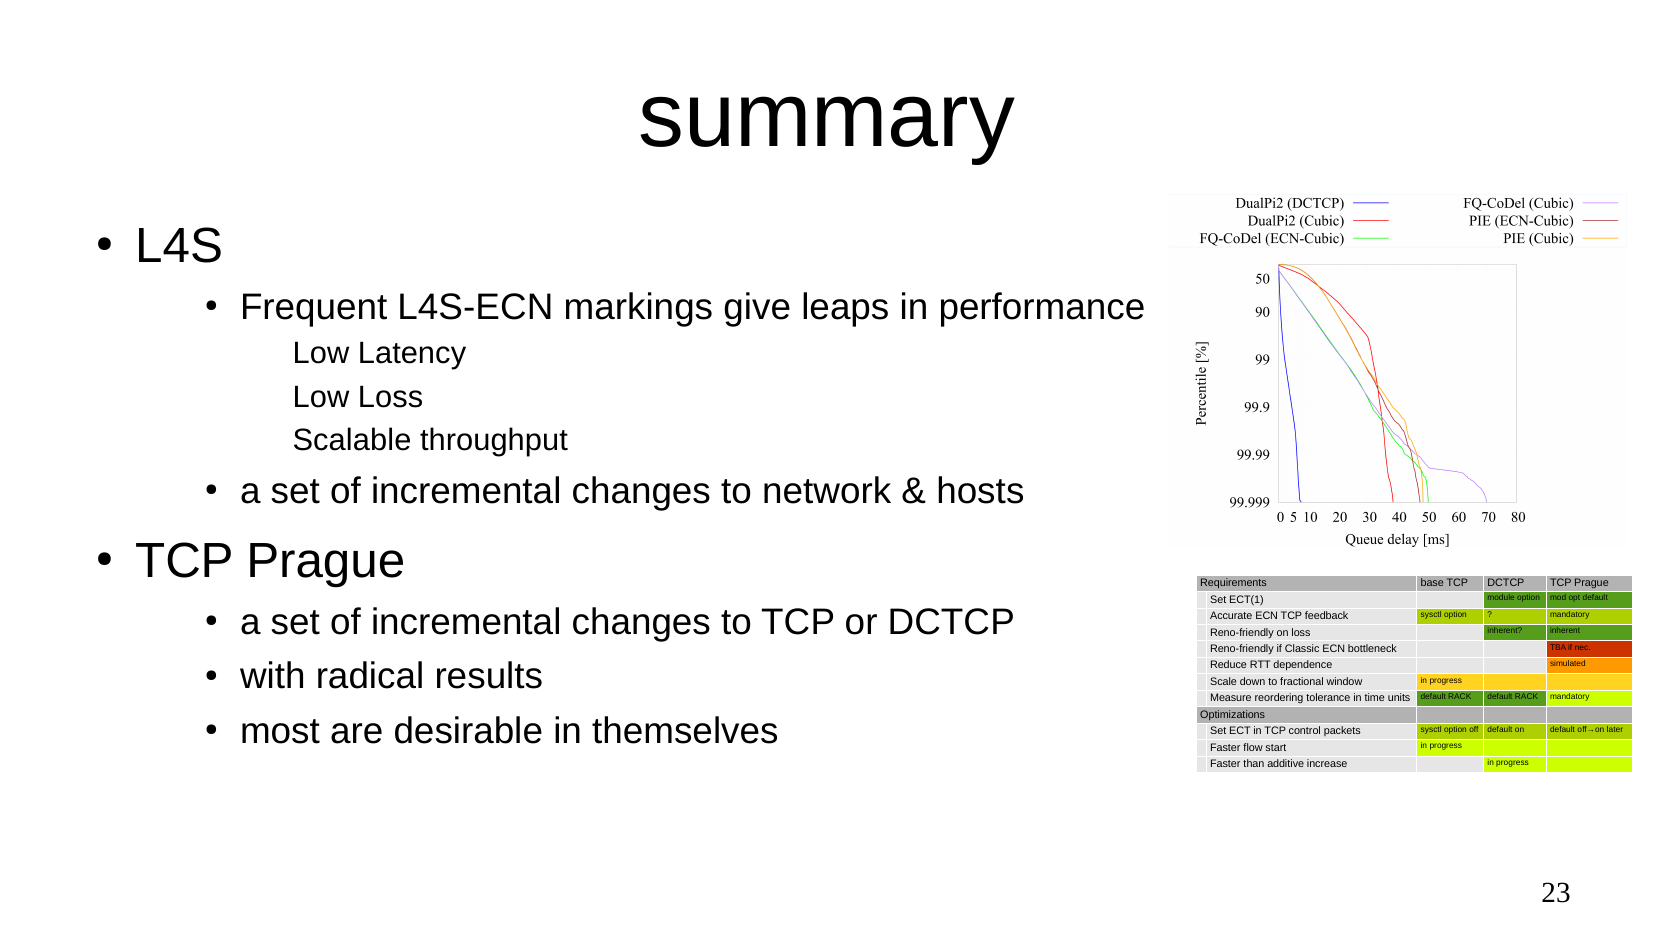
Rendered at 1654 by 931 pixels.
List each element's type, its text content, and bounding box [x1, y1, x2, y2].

picture [1168, 194, 1627, 547]
picture [1195, 574, 1632, 773]
list L4S Frequent L4S-ECN markings give leaps in performance Low Latency Low Loss Scalable throughput a set of incremental changes to network & hosts TCP Prague a set of incremental changes to TCP or DCTCP with radical results most are desirable in themselves [82, 217, 1571, 758]
title summary [82, 37, 1571, 193]
